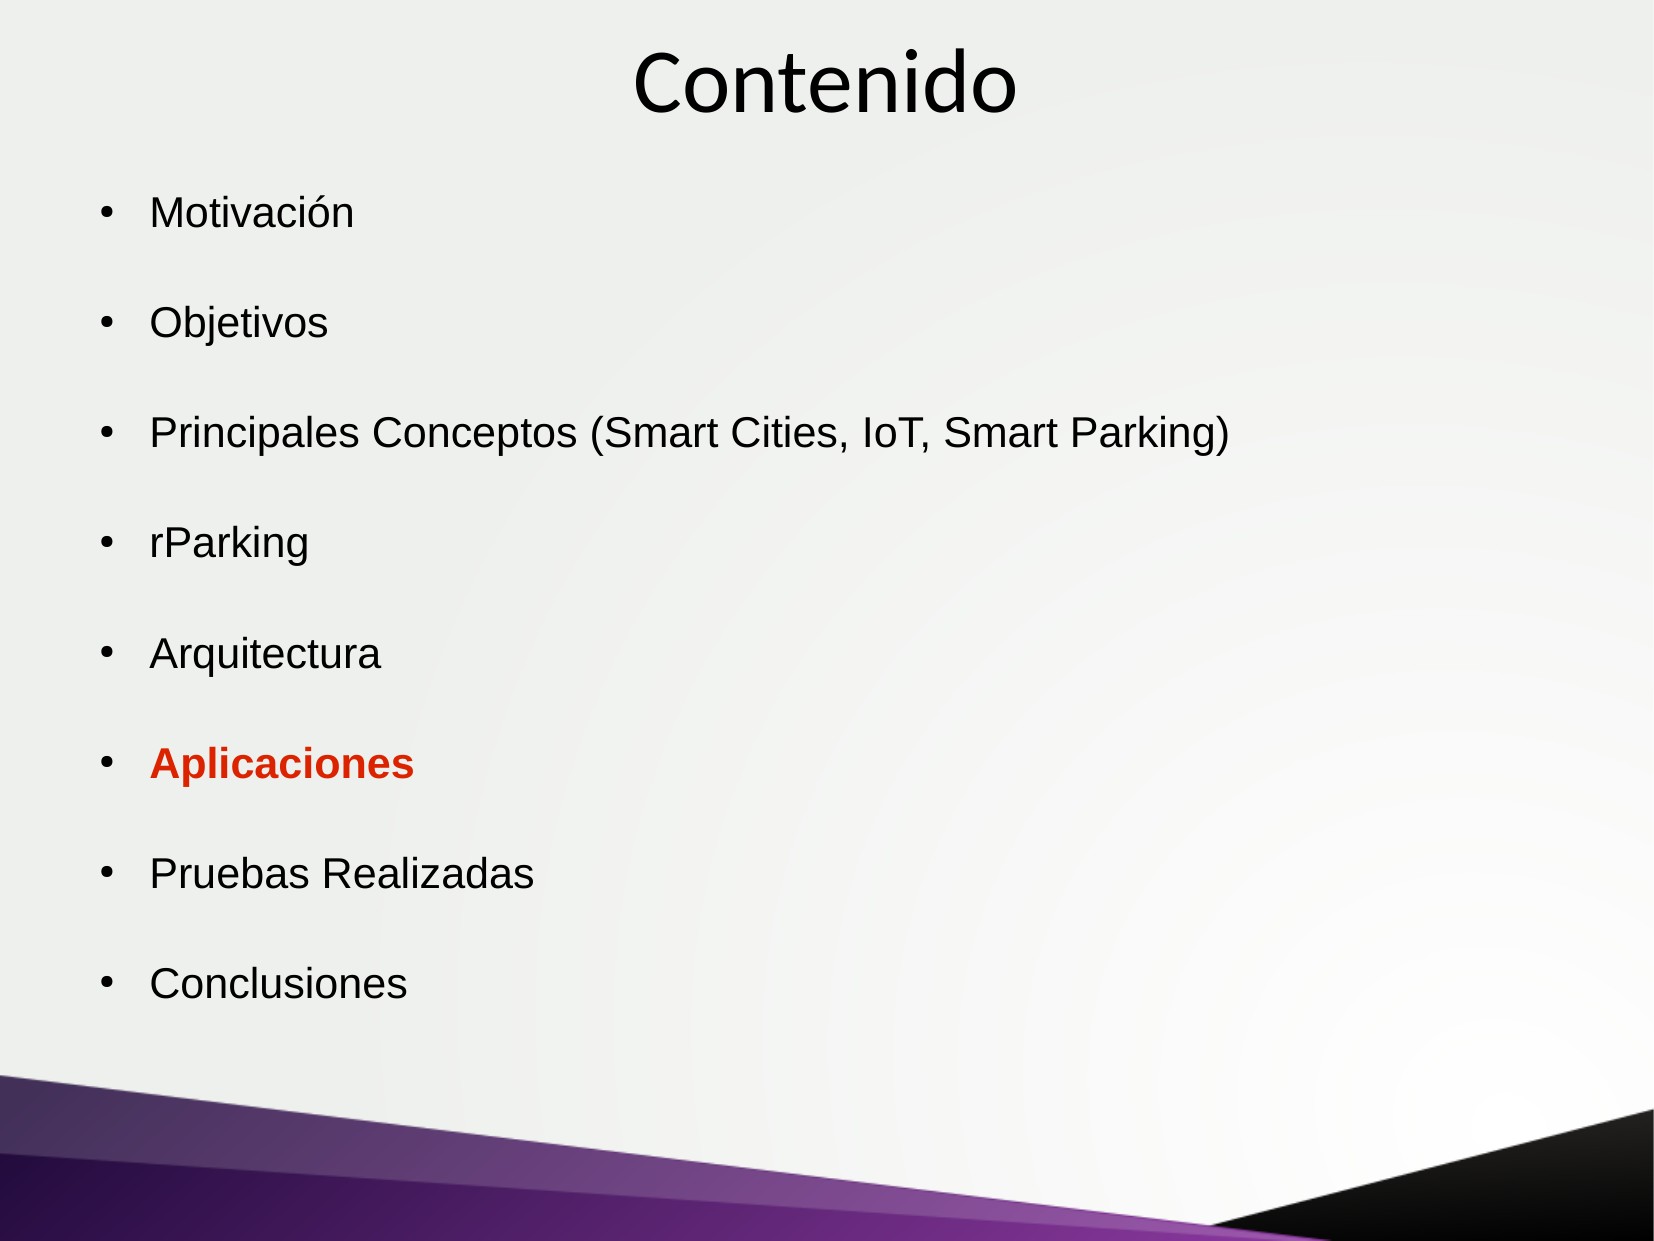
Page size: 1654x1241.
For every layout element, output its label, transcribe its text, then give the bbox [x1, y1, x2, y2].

title Contenido [82, 33, 1571, 146]
list Motivación Objetivos Principales Conceptos (Smart Cities, IoT, Smart Parking) rParking Arquitectura Aplicaciones Pruebas Realizadas Conclusiones [82, 188, 1571, 1010]
picture [0, 0, 1654, 1241]
